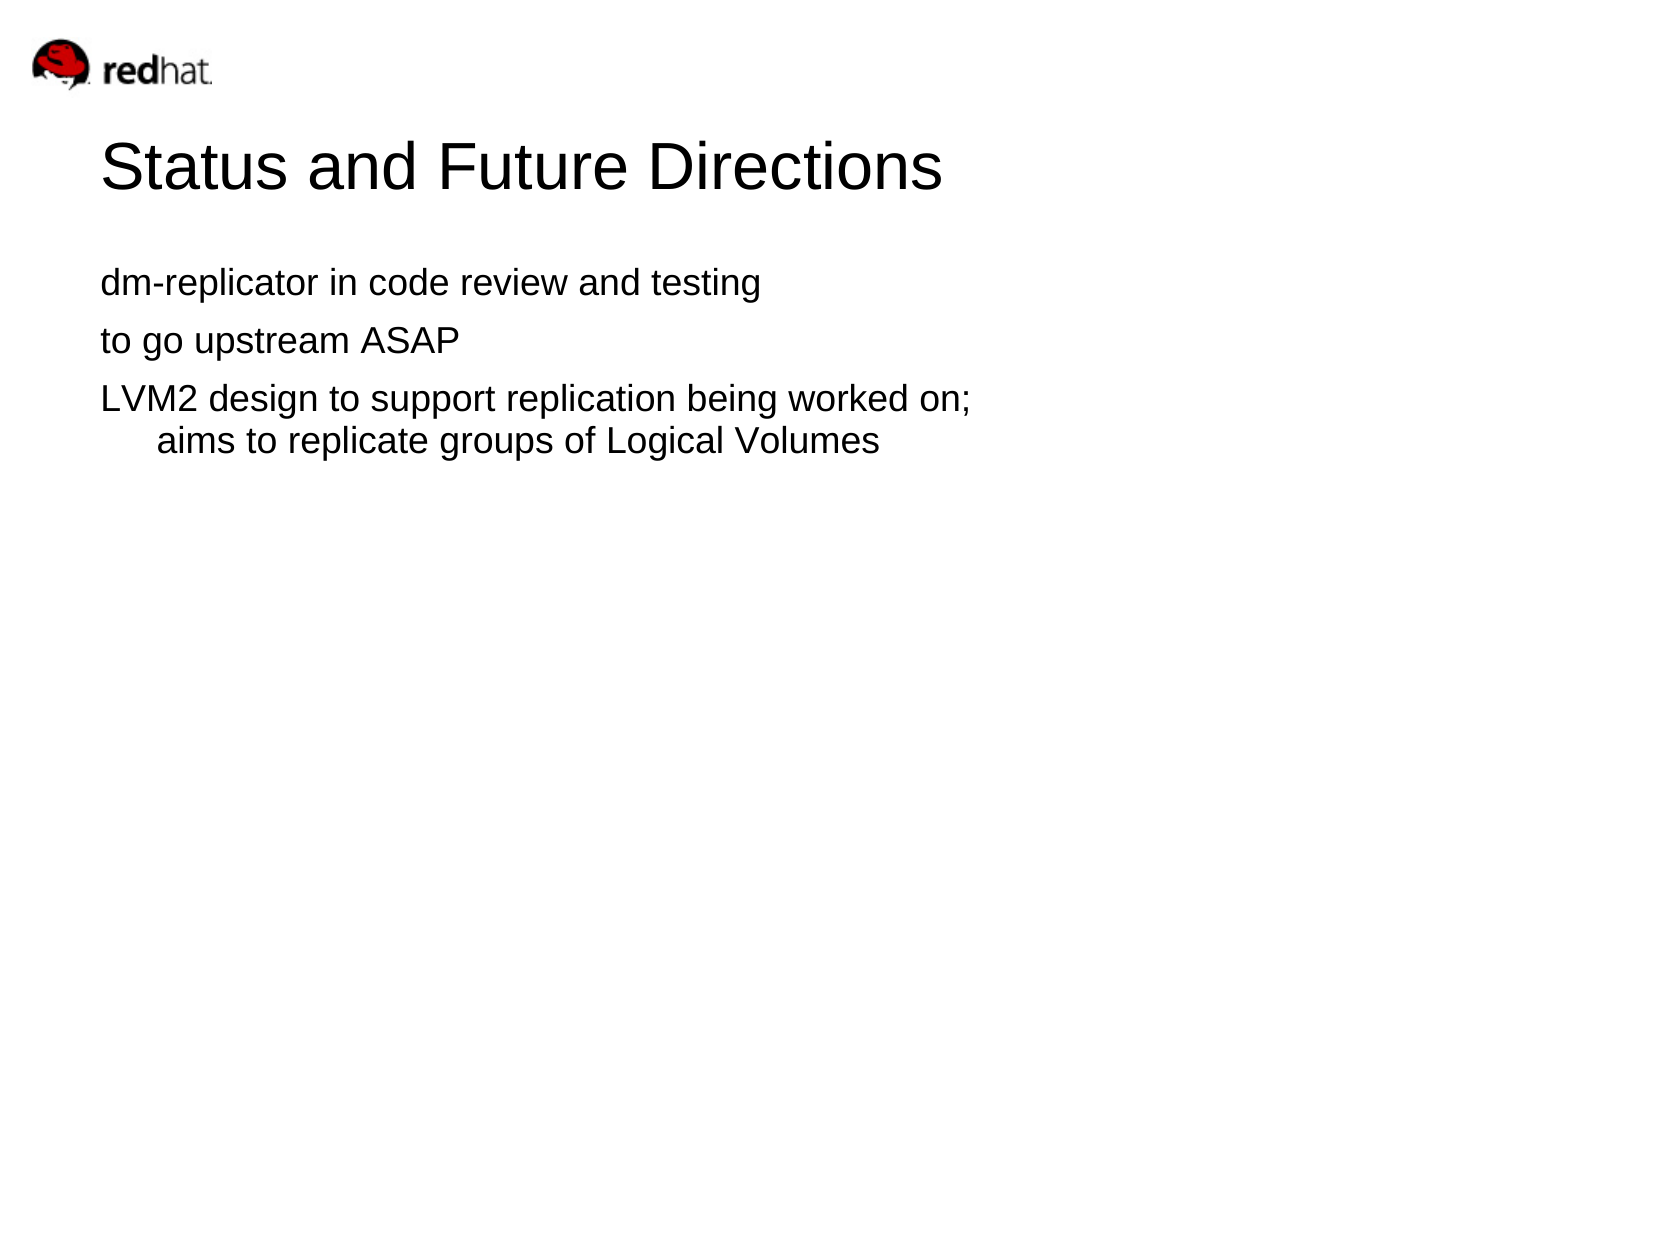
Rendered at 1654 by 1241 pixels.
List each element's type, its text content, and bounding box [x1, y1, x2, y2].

list Status and Future Directions dm-replicator in code review and testing to go upstream ASAP LVM2 design to support replication being worked on; aims to replicate groups of Logical Volumes [100, 129, 1506, 862]
picture [31, 37, 212, 98]
